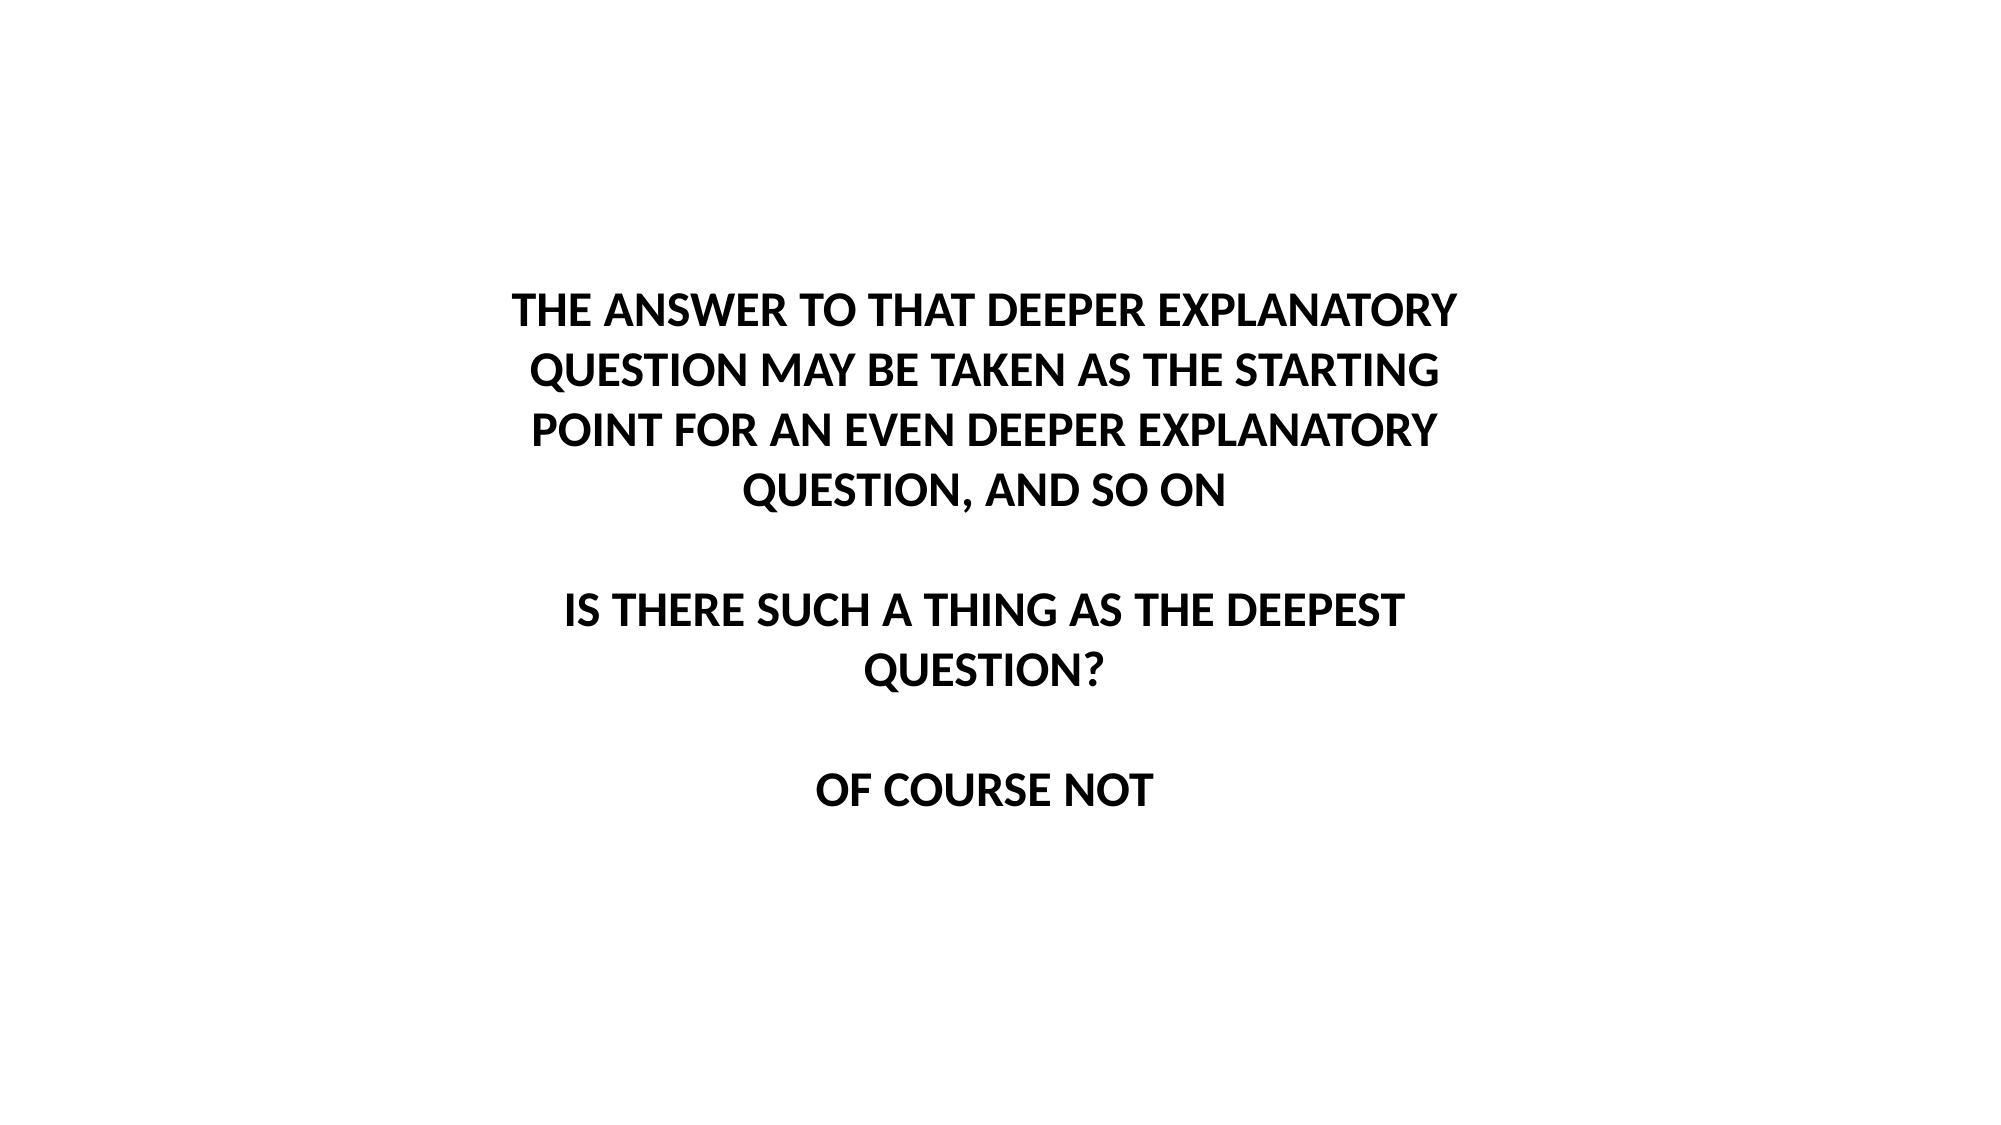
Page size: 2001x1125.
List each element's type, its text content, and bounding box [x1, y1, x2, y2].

text_box THE ANSWER TO THAT DEEPER EXPLANATORY QUESTION MAY BE TAKEN AS THE STARTING POINT FOR AN EVEN DEEPER EXPLANATORY QUESTION, AND SO ON IS THERE SUCH A THING AS THE DEEPEST QUESTION? OF COURSE NOT [466, 268, 1503, 829]
